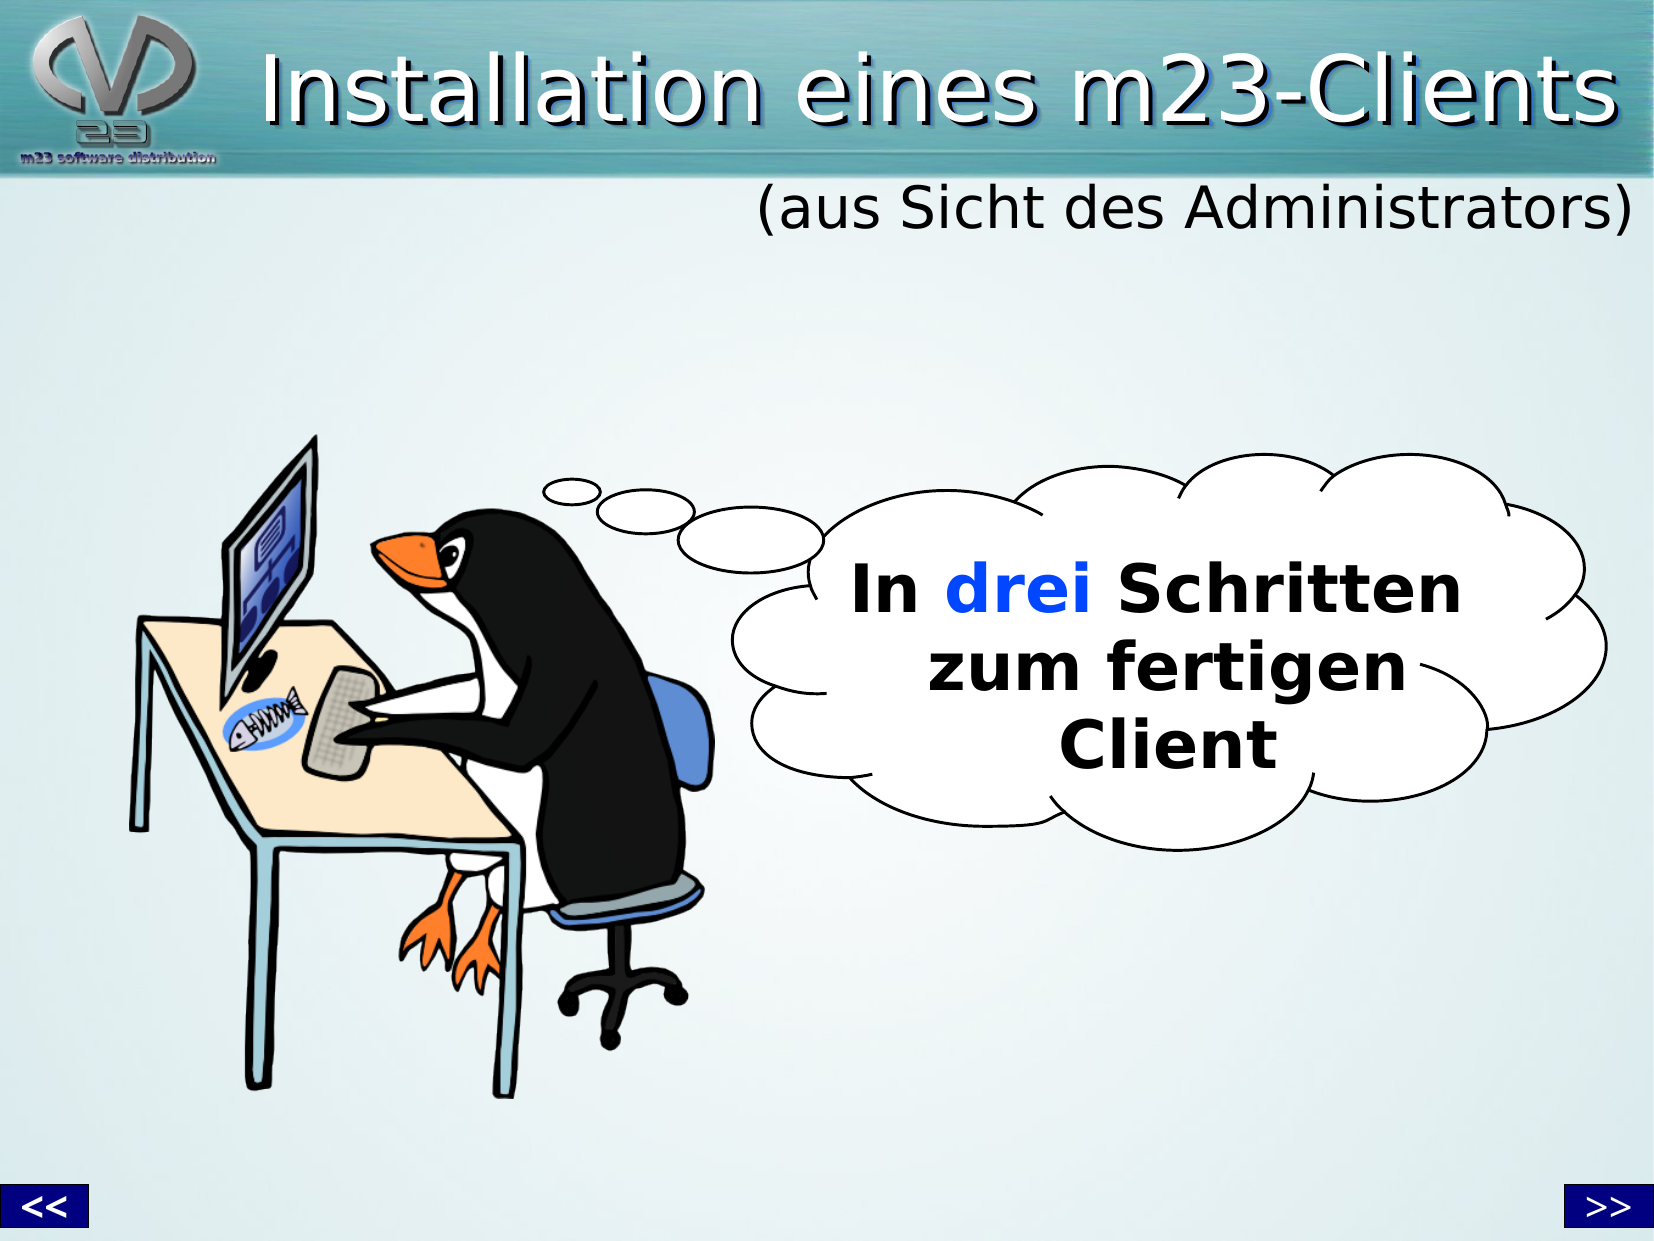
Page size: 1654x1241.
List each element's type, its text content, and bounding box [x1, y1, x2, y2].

picture [0, 0, 1654, 1241]
text_box [715, 454, 1607, 778]
text_box In drei Schritten zum fertigen Client [837, 550, 1500, 785]
text_box (aus Sicht des Administrators) [755, 174, 1642, 243]
title Installation eines m23-Clients [224, 2, 1654, 178]
text_box [856, 785, 1445, 851]
